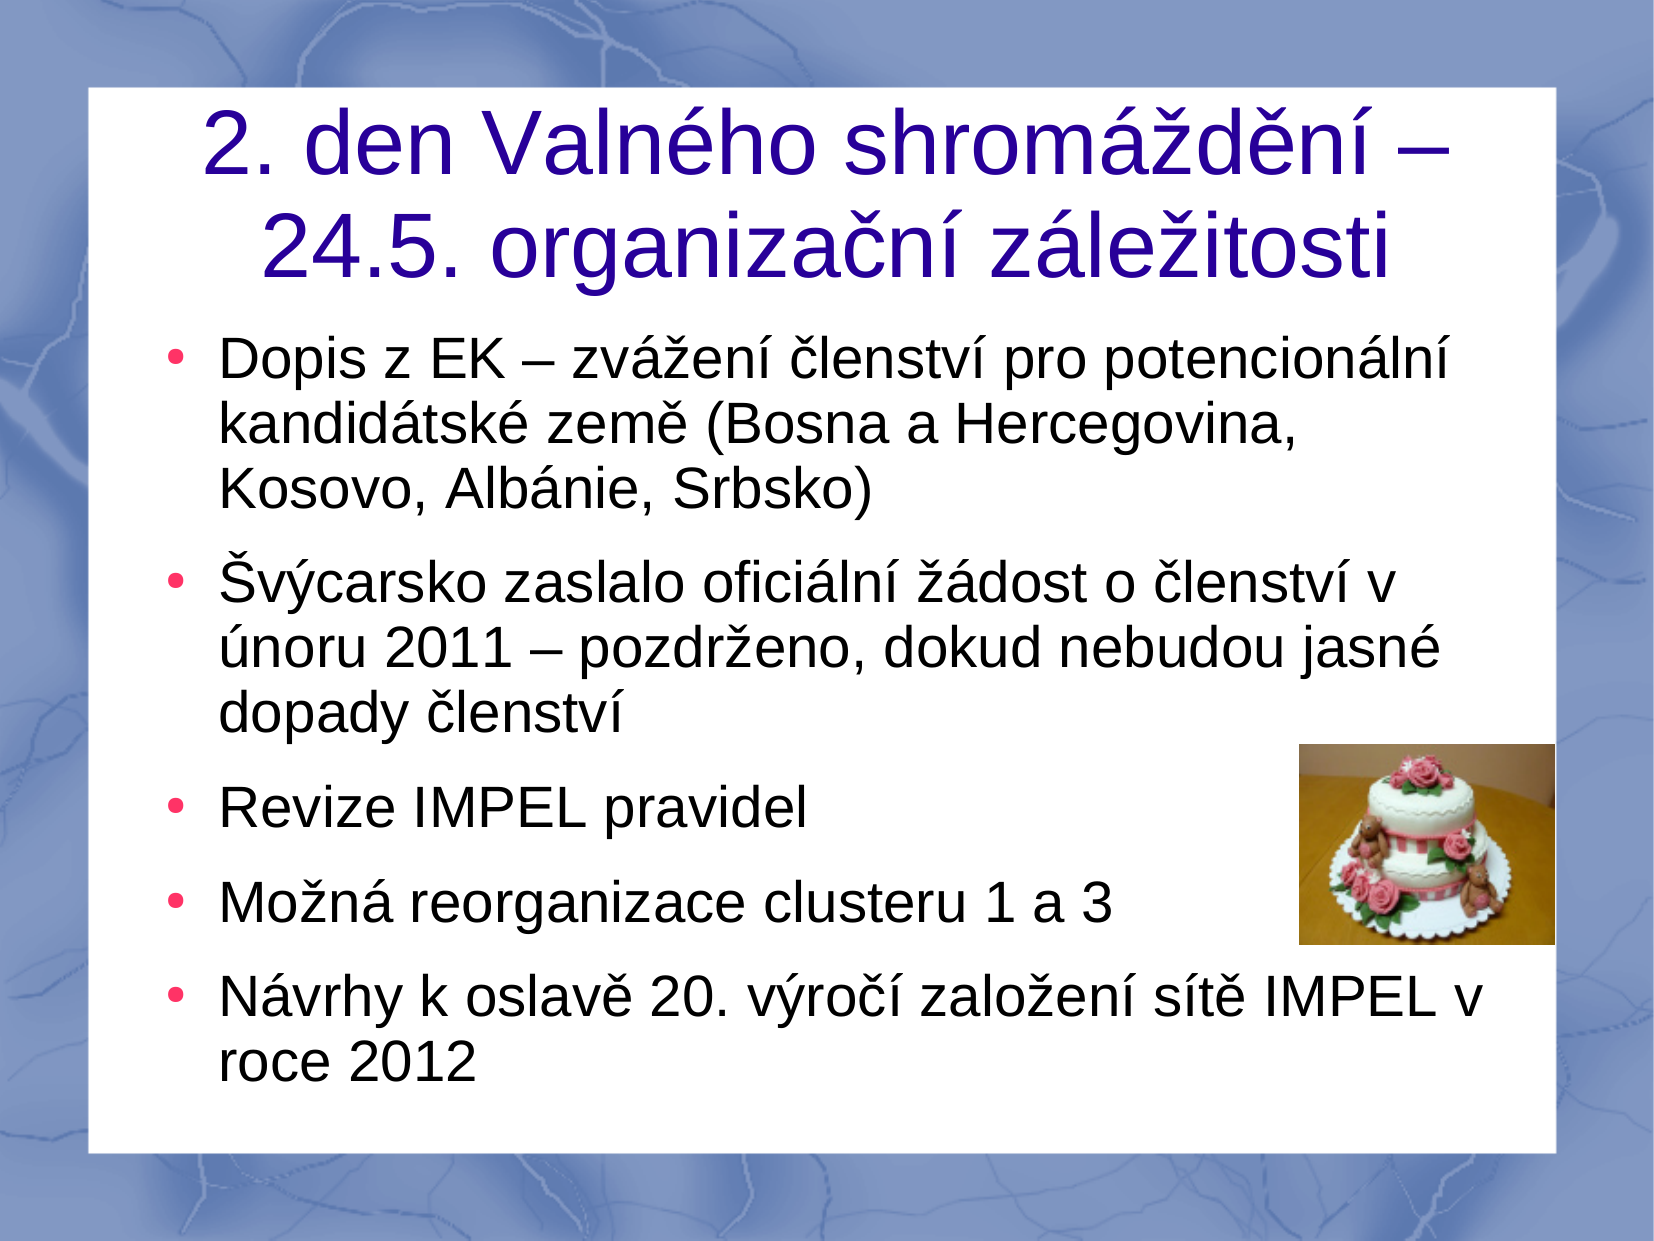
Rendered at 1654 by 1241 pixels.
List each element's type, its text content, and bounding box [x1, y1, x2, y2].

title 2. den Valného shromáždění – 24.5. organizační záležitosti [118, 90, 1536, 298]
picture [0, 0, 1654, 1241]
list Dopis z EK – zvážení členství pro potencionální kandidátské země (Bosna a Hercegovina, Kosovo, Albánie, Srbsko) Švýcarsko zaslalo oficiální žádost o členství v únoru 2011 – pozdrženo, dokud nebudou jasné dopady členství Revize IMPEL pravidel Možná reorganizace clusteru 1 a 3 Návrhy k oslavě 20. výročí založení sítě IMPEL v roce 2012 [147, 325, 1506, 1145]
